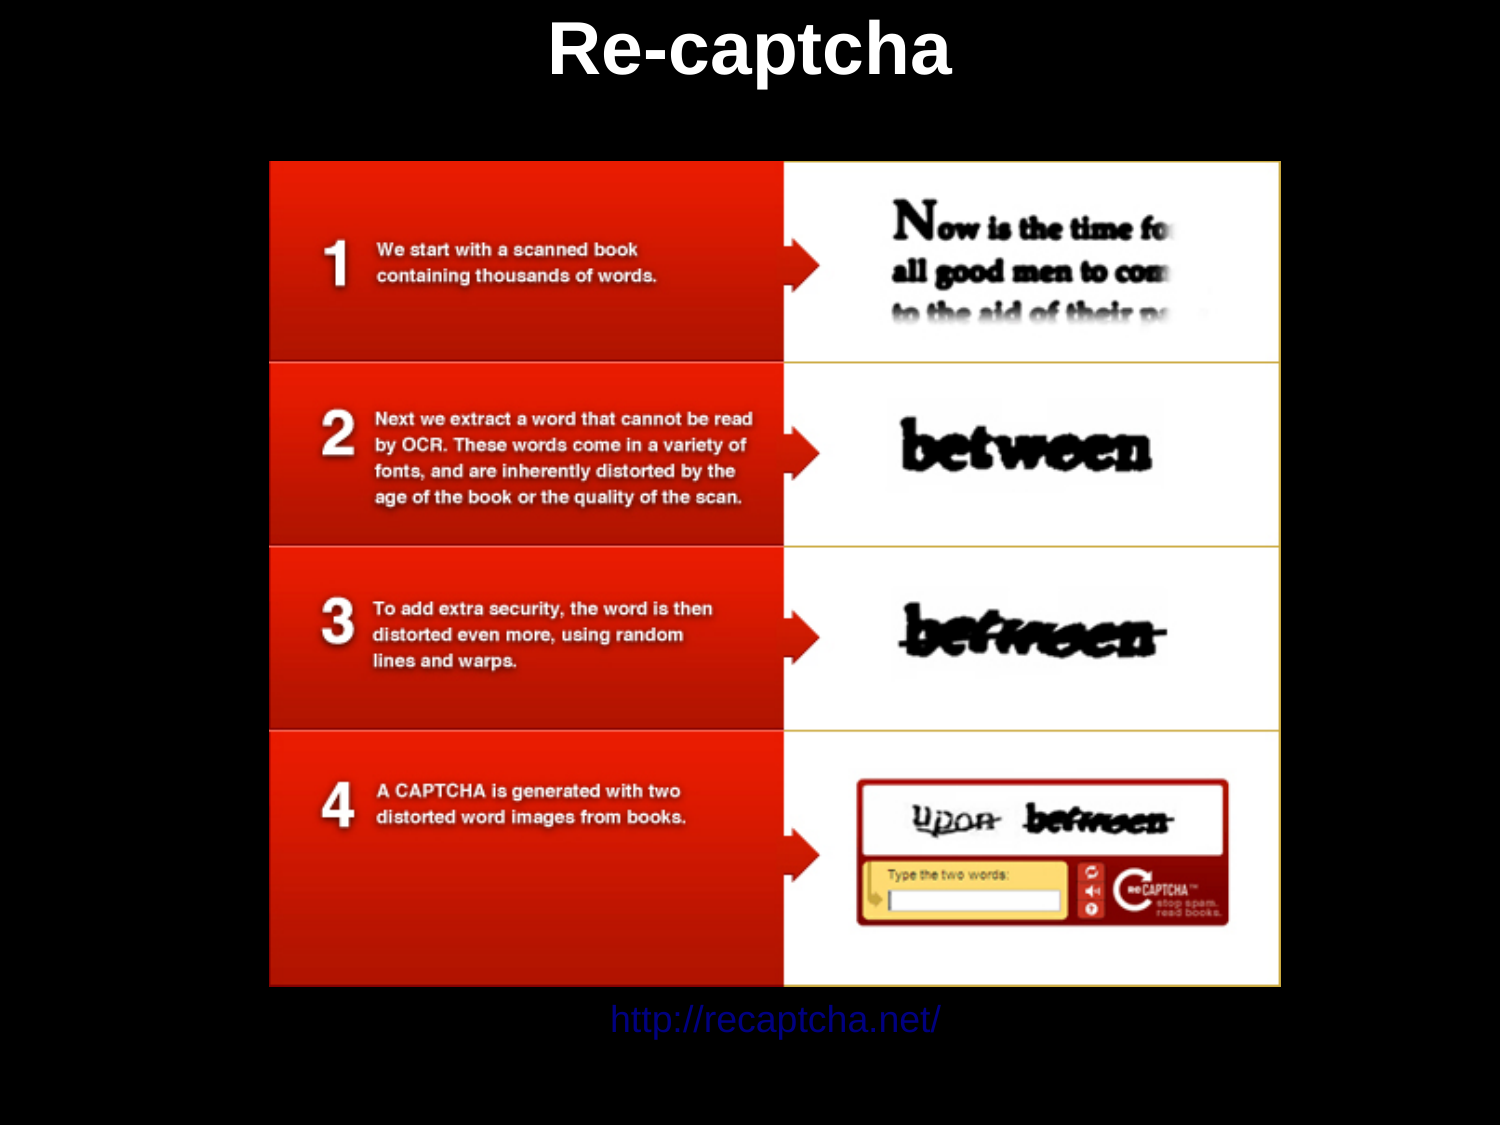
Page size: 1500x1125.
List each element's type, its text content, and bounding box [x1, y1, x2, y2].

picture [269, 161, 1281, 987]
text_box http://recaptcha.net/ [595, 987, 957, 1048]
title Re-captcha [75, 0, 1425, 101]
